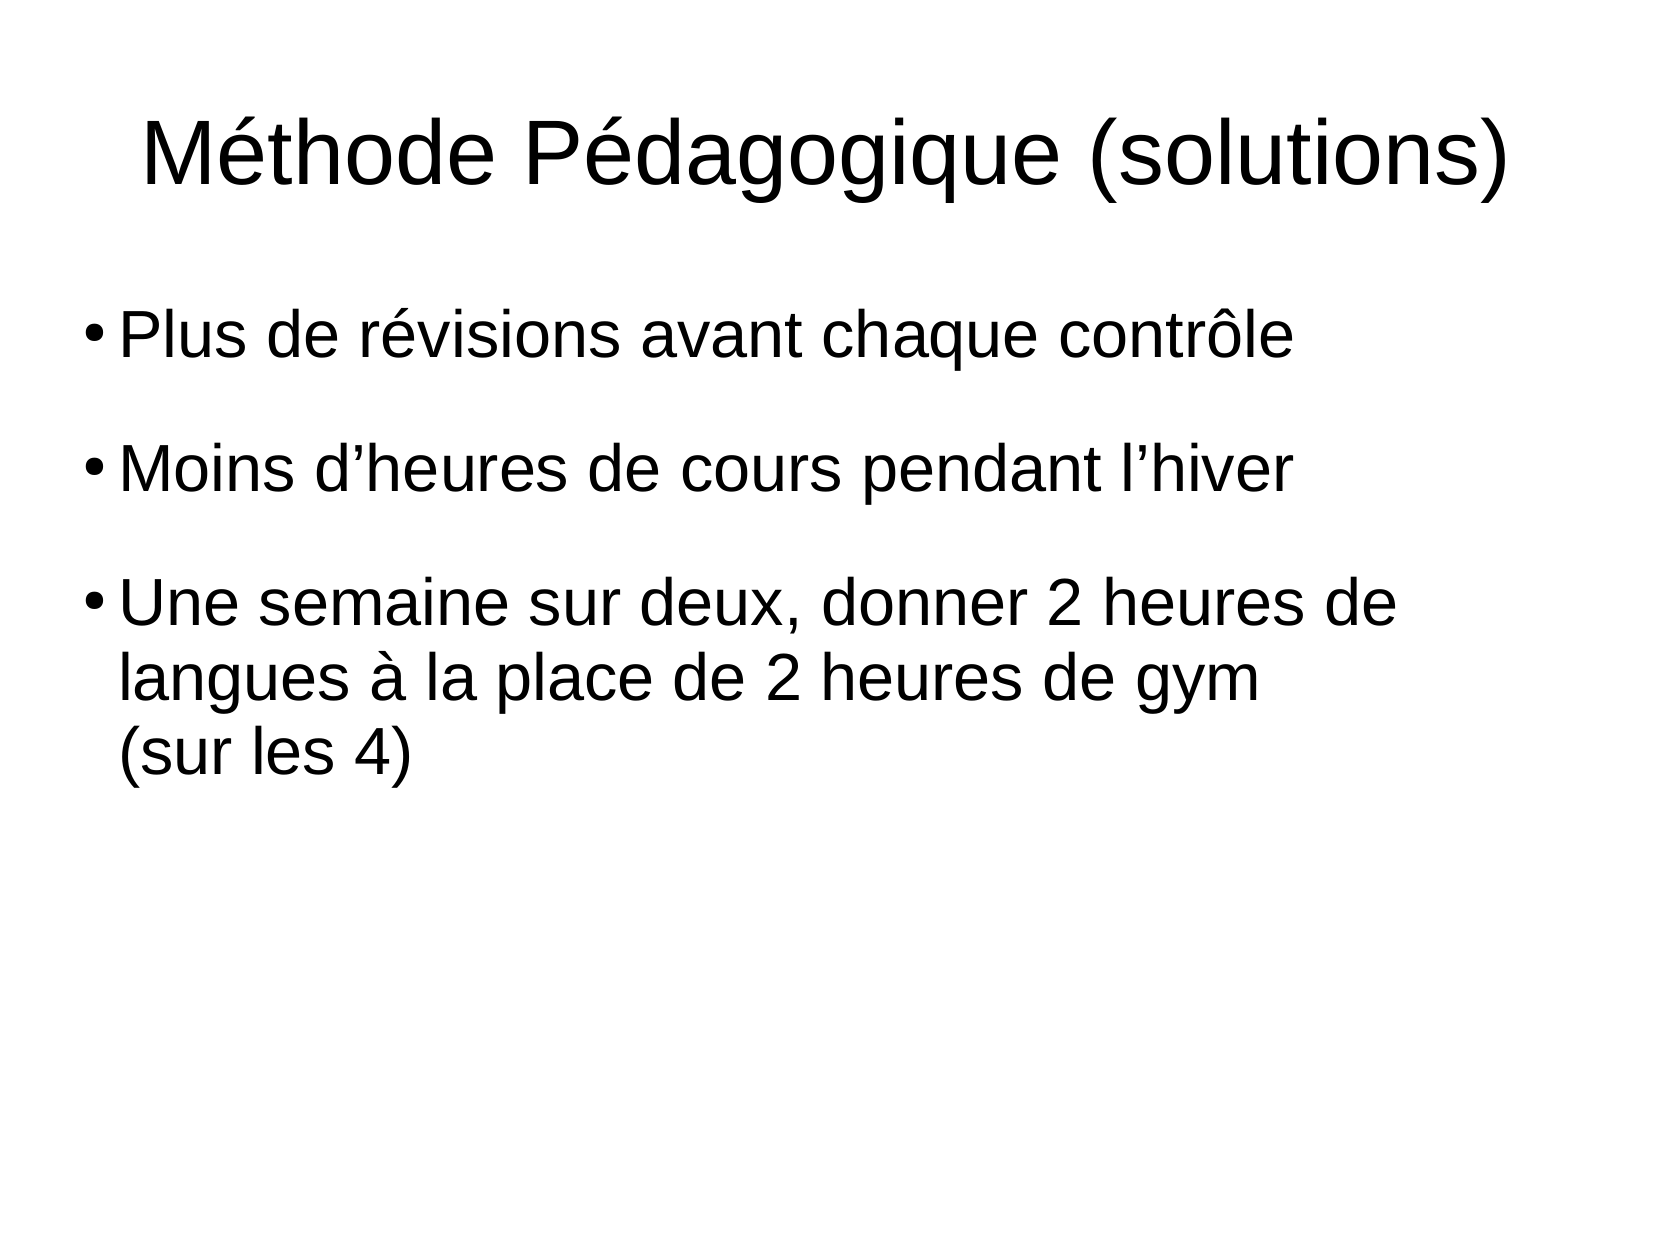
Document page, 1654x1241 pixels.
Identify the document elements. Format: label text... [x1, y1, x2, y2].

title Méthode Pédagogique (solutions) [82, 49, 1571, 257]
subtitle Plus de révisions avant chaque contrôle Moins d’heures de cours pendant l’hiver Une semaine sur deux, donner 2 heures de langues à la place de 2 heures de gym (sur les 4) [82, 259, 1571, 827]
